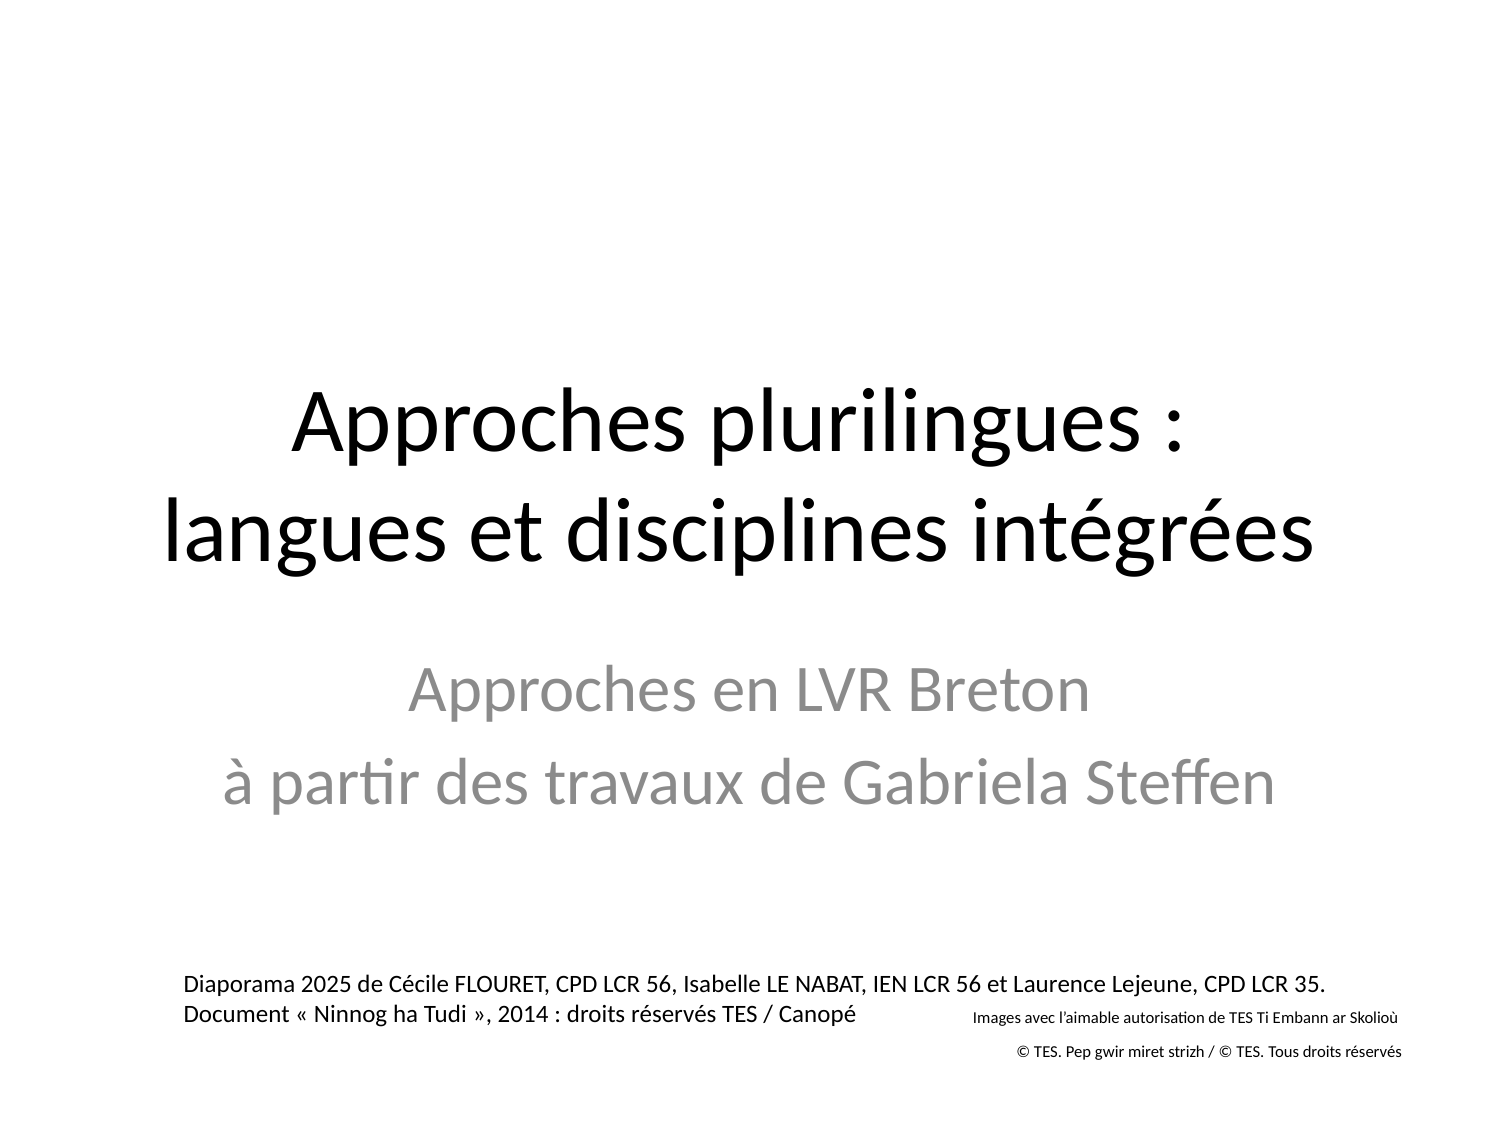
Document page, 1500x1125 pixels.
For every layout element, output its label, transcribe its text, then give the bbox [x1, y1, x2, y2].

text_box Diaporama 2025 de Cécile FLOURET, CPD LCR 56, Isabelle LE NABAT, IEN LCR 56 et Laurence Lejeune, CPD LCR 35. Document « Ninnog ha Tudi », 2014 : droits réservés TES / Canopé [168, 960, 1418, 1036]
title Approches plurilingues : langues et disciplines intégrées [112, 349, 1388, 591]
text_box Images avec l’aimable autorisation de TES Ti Embann ar Skolioù © TES. Pep gwir miret strizh / © TES. Tous droits réservés [915, 1003, 1418, 1070]
subtitle Approches en LVR Breton à partir des travaux de Gabriela Steffen [168, 637, 1332, 925]
